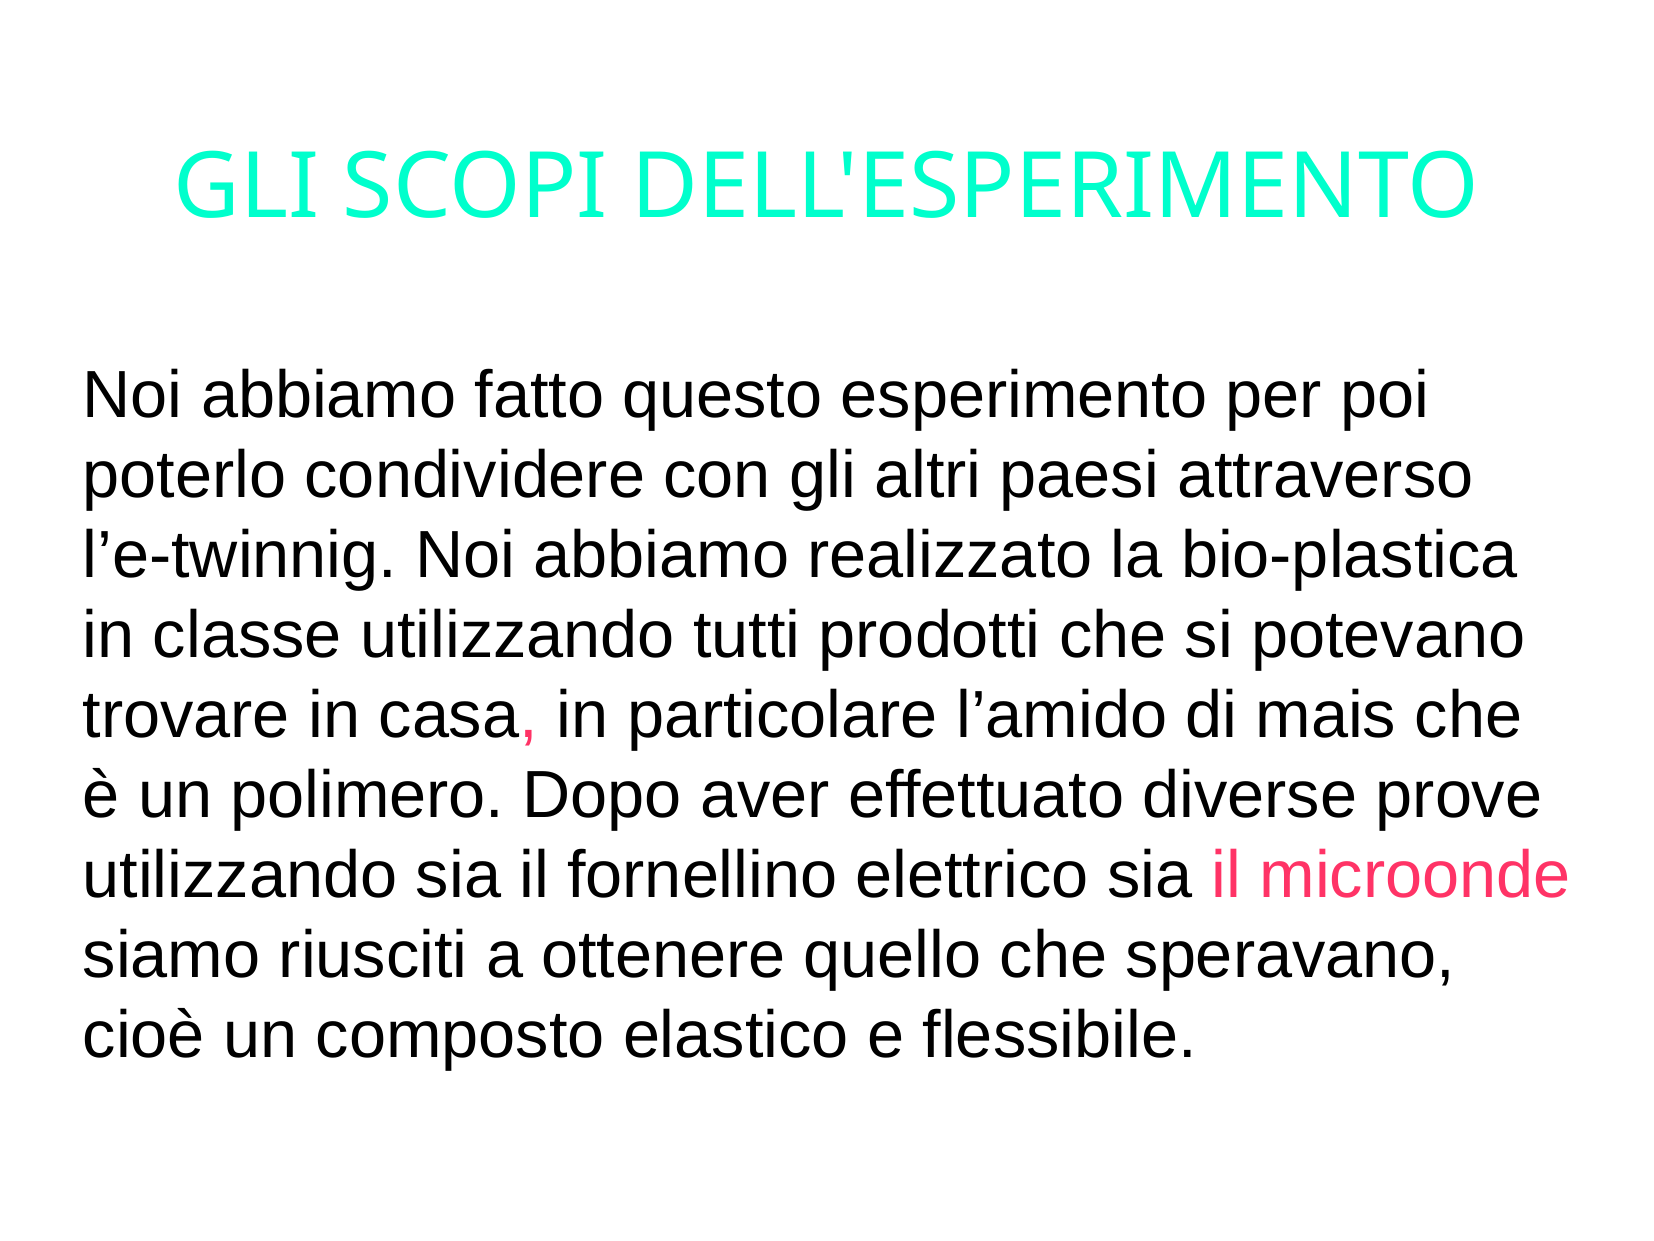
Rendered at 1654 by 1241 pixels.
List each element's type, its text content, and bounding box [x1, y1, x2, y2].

title GLI SCOPI DELL'ESPERIMENTO [82, 125, 1571, 236]
subtitle Noi abbiamo fatto questo esperimento per poi poterlo condividere con gli altri paesi attraverso l’e-twinnig. Noi abbiamo realizzato la bio-plastica in classe utilizzando tutti prodotti che si potevano trovare in casa, in particolare l’amido di mais che è un polimero. Dopo aver effettuato diverse prove utilizzando sia il fornellino elettrico sia il microonde siamo riusciti a ottenere quello che speravano, cioè un composto elastico e flessibile. [82, 236, 1571, 1186]
